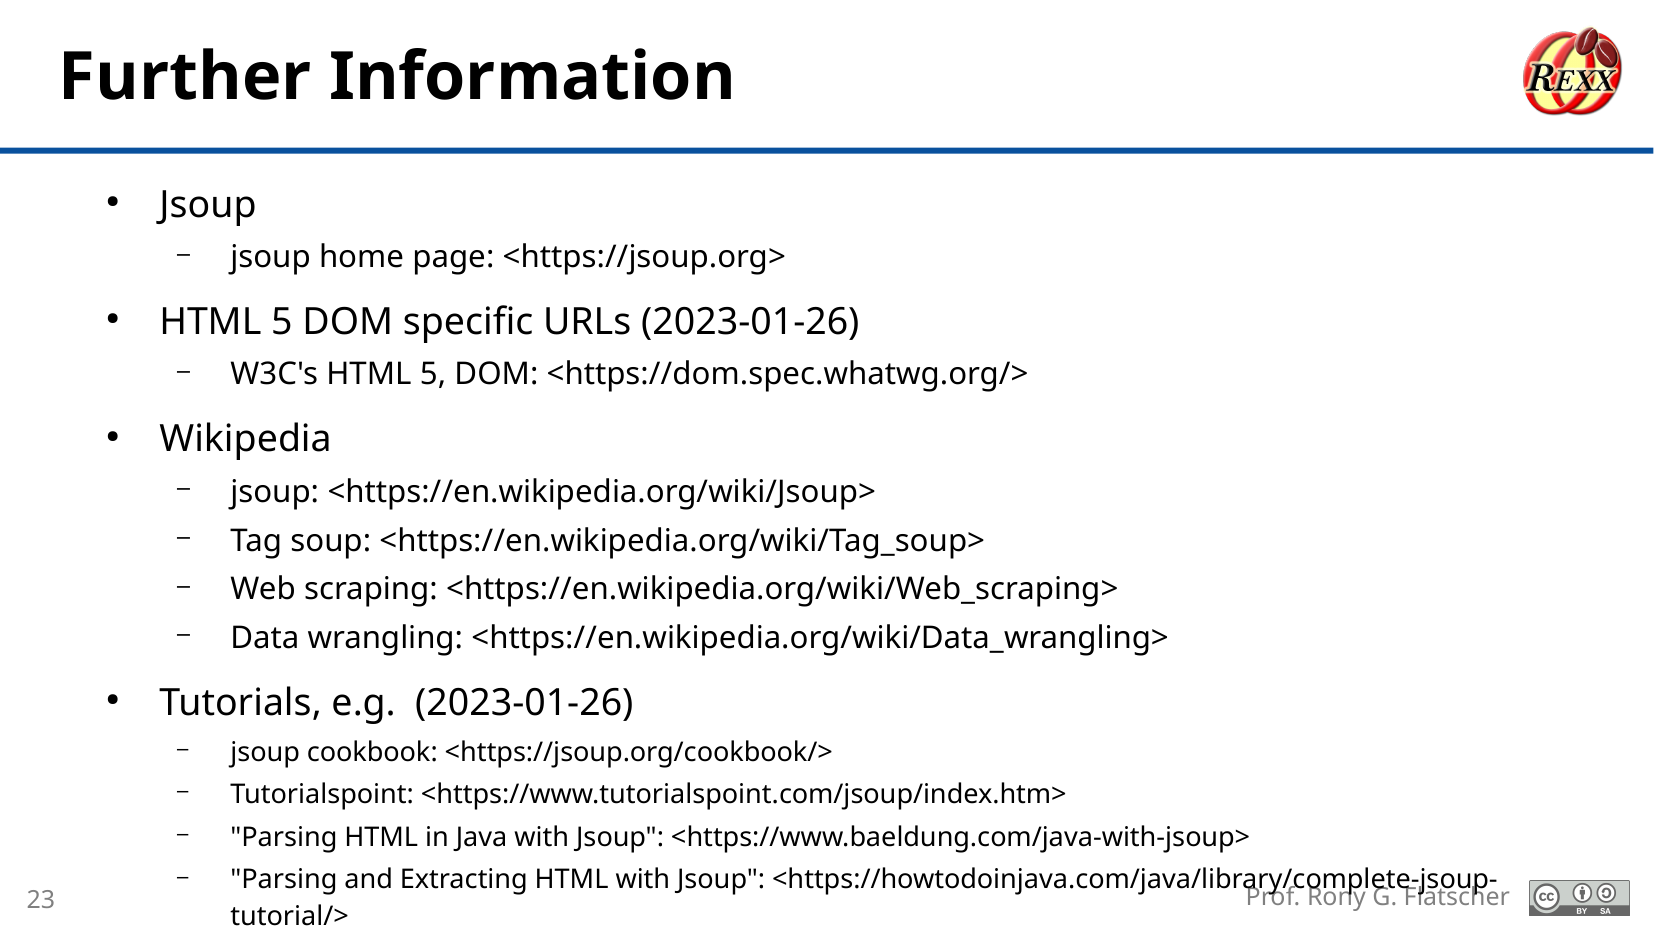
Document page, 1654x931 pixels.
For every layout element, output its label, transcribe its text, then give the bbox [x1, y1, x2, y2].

title Further Information [0, 0, 1625, 148]
list Jsoup jsoup home page: <https://jsoup.org> HTML 5 DOM specific URLs (2023-01-26) W3C's HTML 5, DOM: <https://dom.spec.whatwg.org/> Wikipedia jsoup: <https://en.wikipedia.org/wiki/Jsoup> Tag soup: <https://en.wikipedia.org/wiki/Tag_soup> Web scraping: <https://en.wikipedia.org/wiki/Web_scraping> Data wrangling: <https://en.wikipedia.org/wiki/Data_wrangling> Tutorials, e.g. (2023-01-26) jsoup cookbook: <https://jsoup.org/cookbook/> Tutorialspoint: <https://www.tutorialspoint.com/jsoup/index.htm> "Parsing HTML in Java with Jsoup": <https://www.baeldung.com/java-with-jsoup> "Parsing and Extracting HTML with Jsoup": <https://howtodoinjava.com/java/library/complete-jsoup-tutorial/> [88, 177, 1577, 857]
